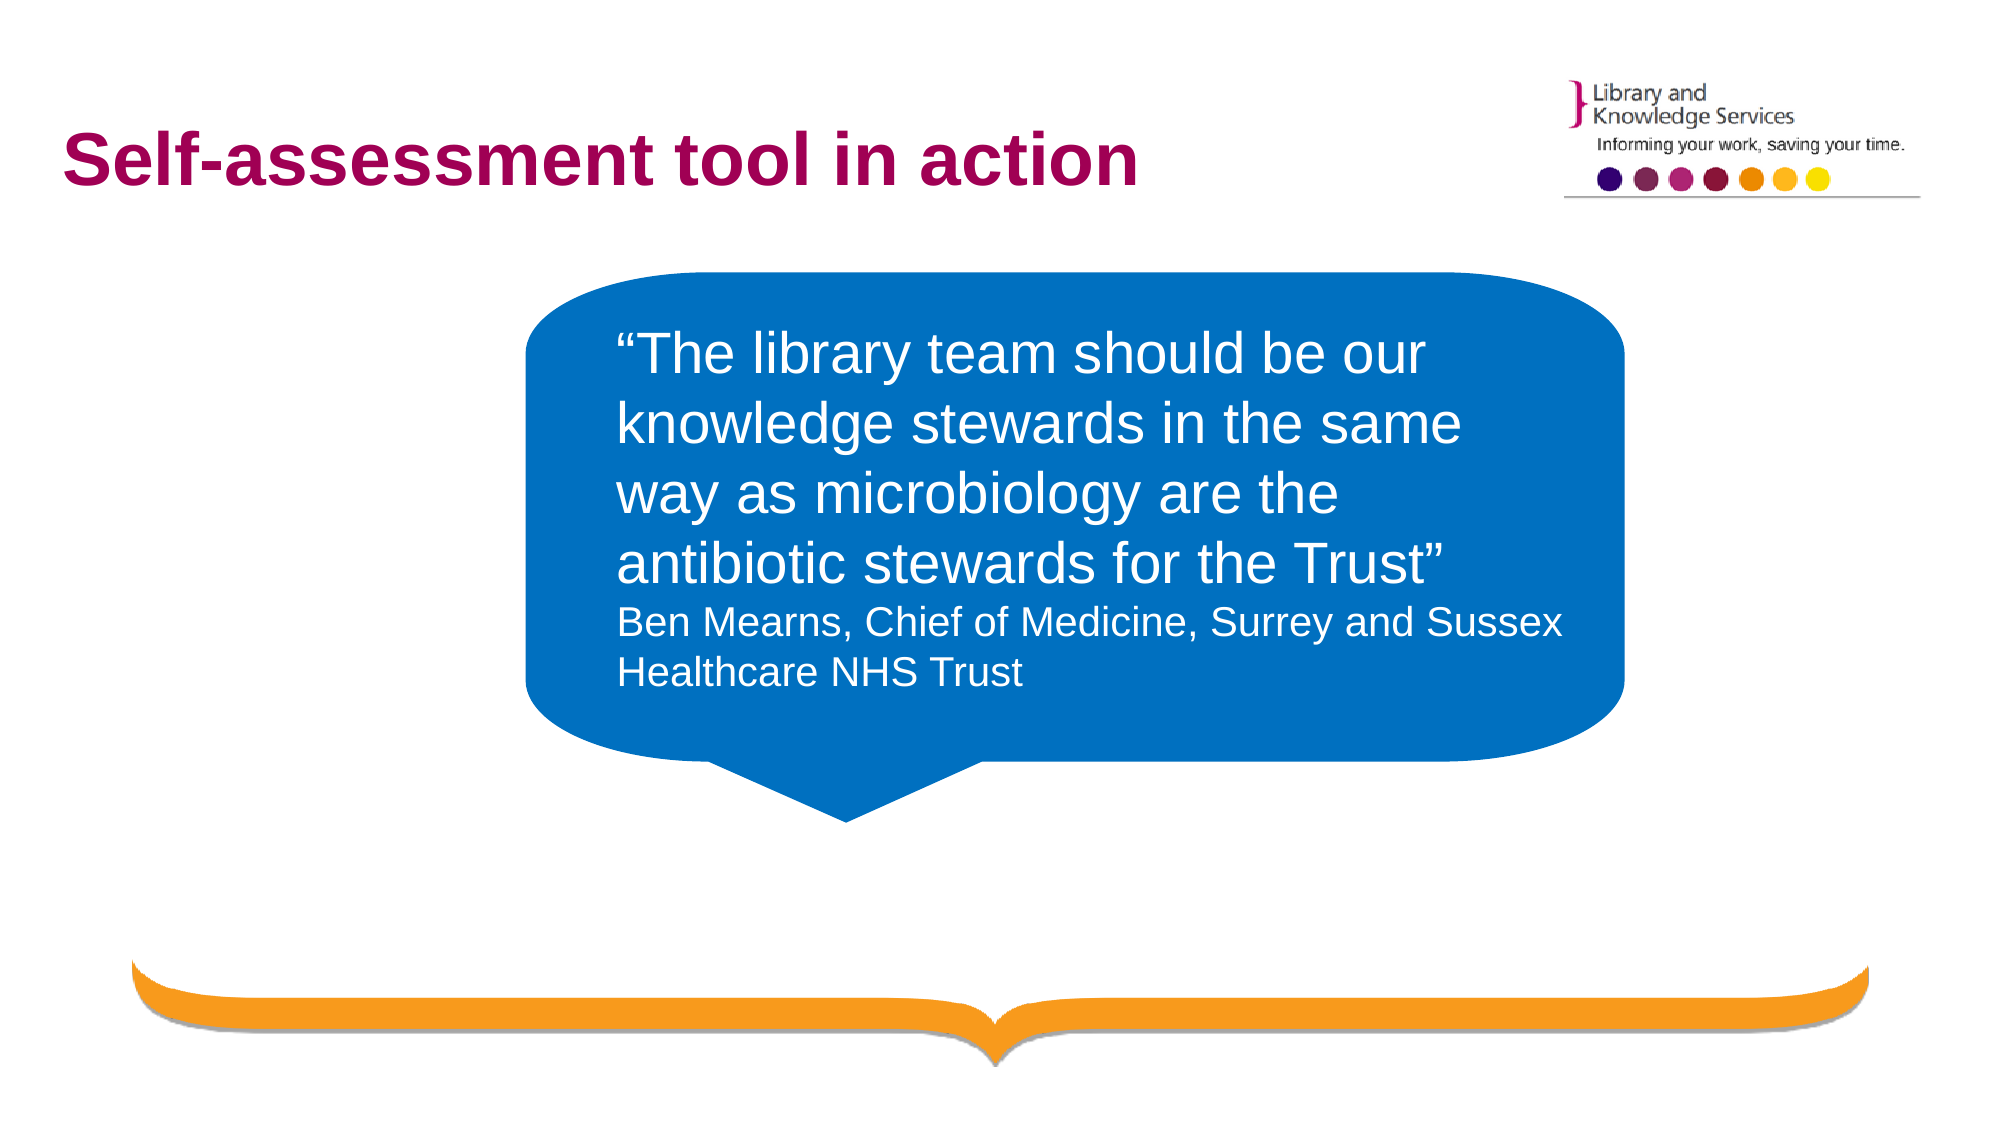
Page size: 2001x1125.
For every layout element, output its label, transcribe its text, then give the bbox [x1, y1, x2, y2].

title Self-assessment tool in action [31, 62, 1172, 210]
picture [132, 959, 1868, 1063]
picture [1564, 76, 1923, 196]
text_box “The library team should be our knowledge stewards in the same way as microbiology are the antibiotic stewards for the Trust” Ben Mearns, Chief of Medicine, Surrey and Sussex Healthcare NHS Trust [601, 307, 1590, 707]
text_box [525, 272, 1625, 823]
